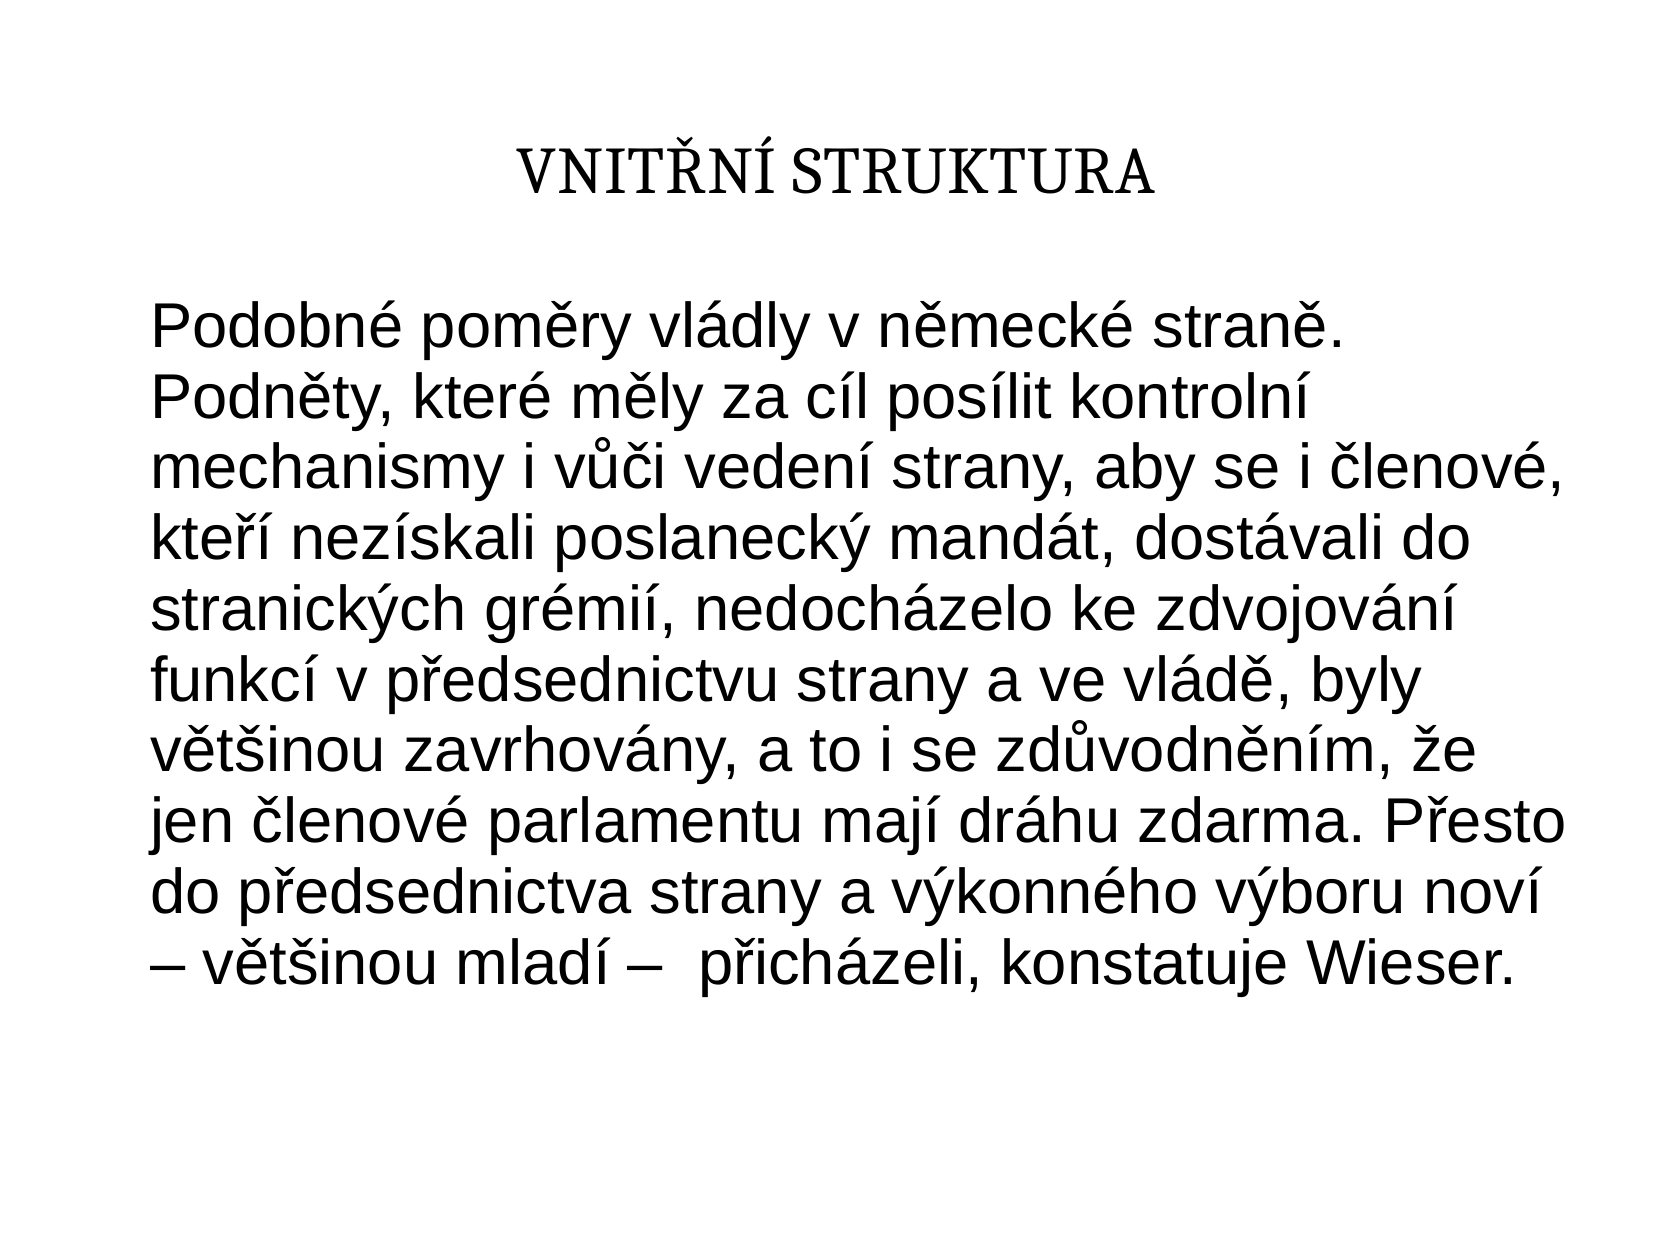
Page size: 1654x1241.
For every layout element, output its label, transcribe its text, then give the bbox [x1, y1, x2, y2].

title Vnitřní struktura [82, 49, 1571, 257]
list Podobné poměry vládly v německé straně. Podněty, které měly za cíl posílit kontrolní mechanismy i vůči vedení strany, aby se i členové, kteří nezískali poslanecký mandát, dostávali do stranických grémií, nedocházelo ke zdvojování funkcí v předsednictvu strany a ve vládě, byly většinou zavrhovány, a to i se zdůvodněním, že jen členové parlamentu mají dráhu zdarma. Přesto do předsednictva strany a výkonného výboru noví – většinou mladí – přicházeli, konstatuje Wieser. [82, 290, 1571, 1010]
